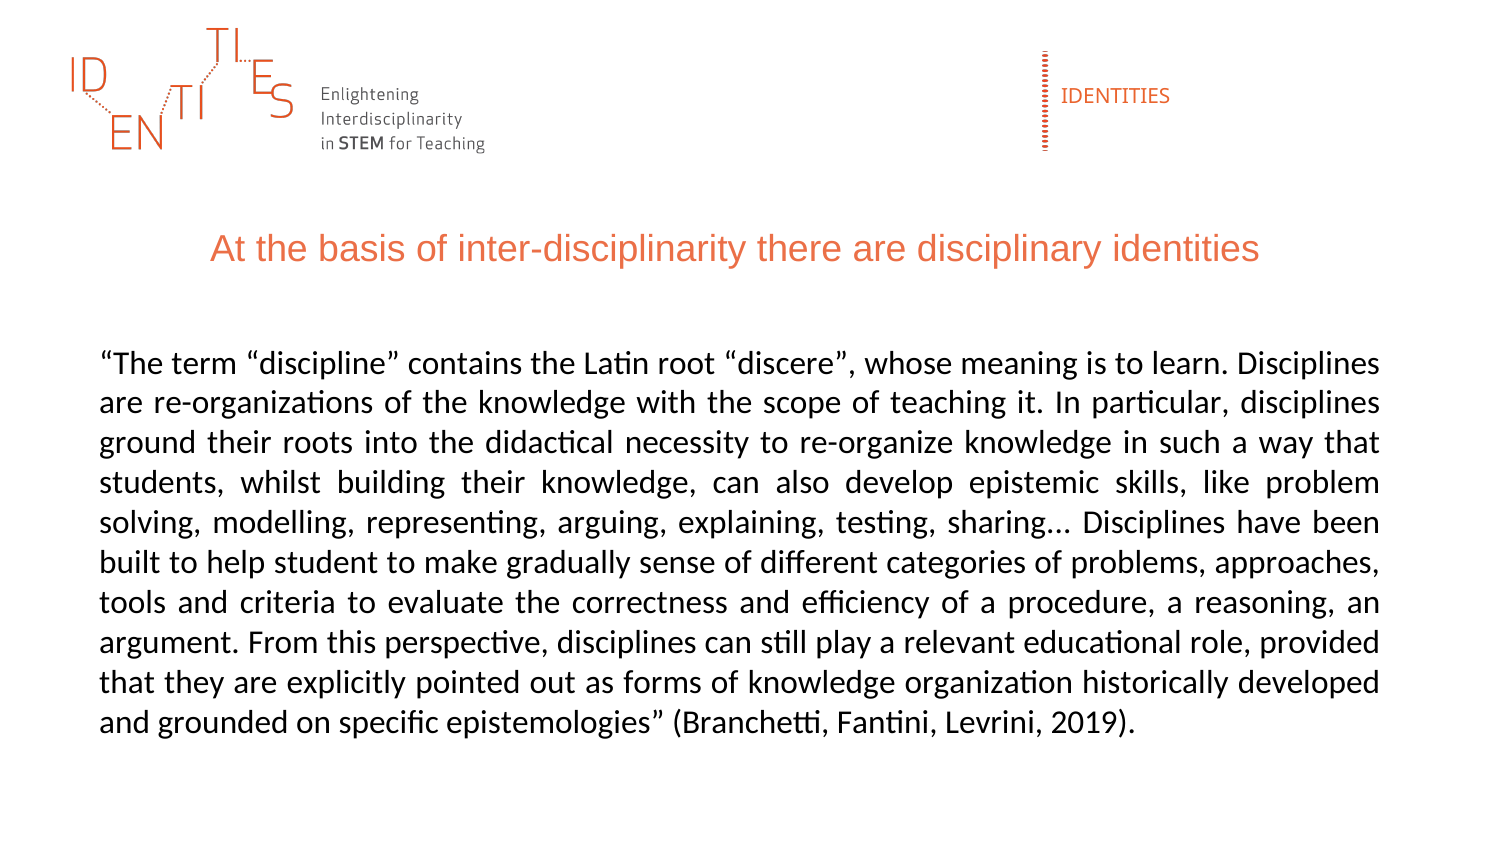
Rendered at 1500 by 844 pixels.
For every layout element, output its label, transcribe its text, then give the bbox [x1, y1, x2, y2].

text_box At the basis of inter-disciplinarity there are disciplinary identities [195, 216, 1305, 359]
text_box “The term “discipline” contains the Latin root “discere”, whose meaning is to learn. Disciplines are re-organizations of the knowledge with the scope of teaching it. In particular, disciplines ground their roots into the didactical necessity to re-organize knowledge in such a way that students, whilst building their knowledge, can also develop epistemic skills, like problem solving, modelling, representing, arguing, explaining, testing, sharing... Disciplines have been built to help student to make gradually sense of different categories of problems, approaches, tools and criteria to evaluate the correctness and efficiency of a procedure, a reasoning, an argument. From this perspective, disciplines can still play a relevant educational role, provided that they are explicitly pointed out as forms of knowledge organization historically developed and grounded on specific epistemologies” (Branchetti, Fantini, Levrini, 2019). [84, 333, 1416, 753]
text_box IDENTITIES [1051, 74, 1319, 116]
picture [71, 24, 485, 157]
picture [1042, 51, 1051, 151]
